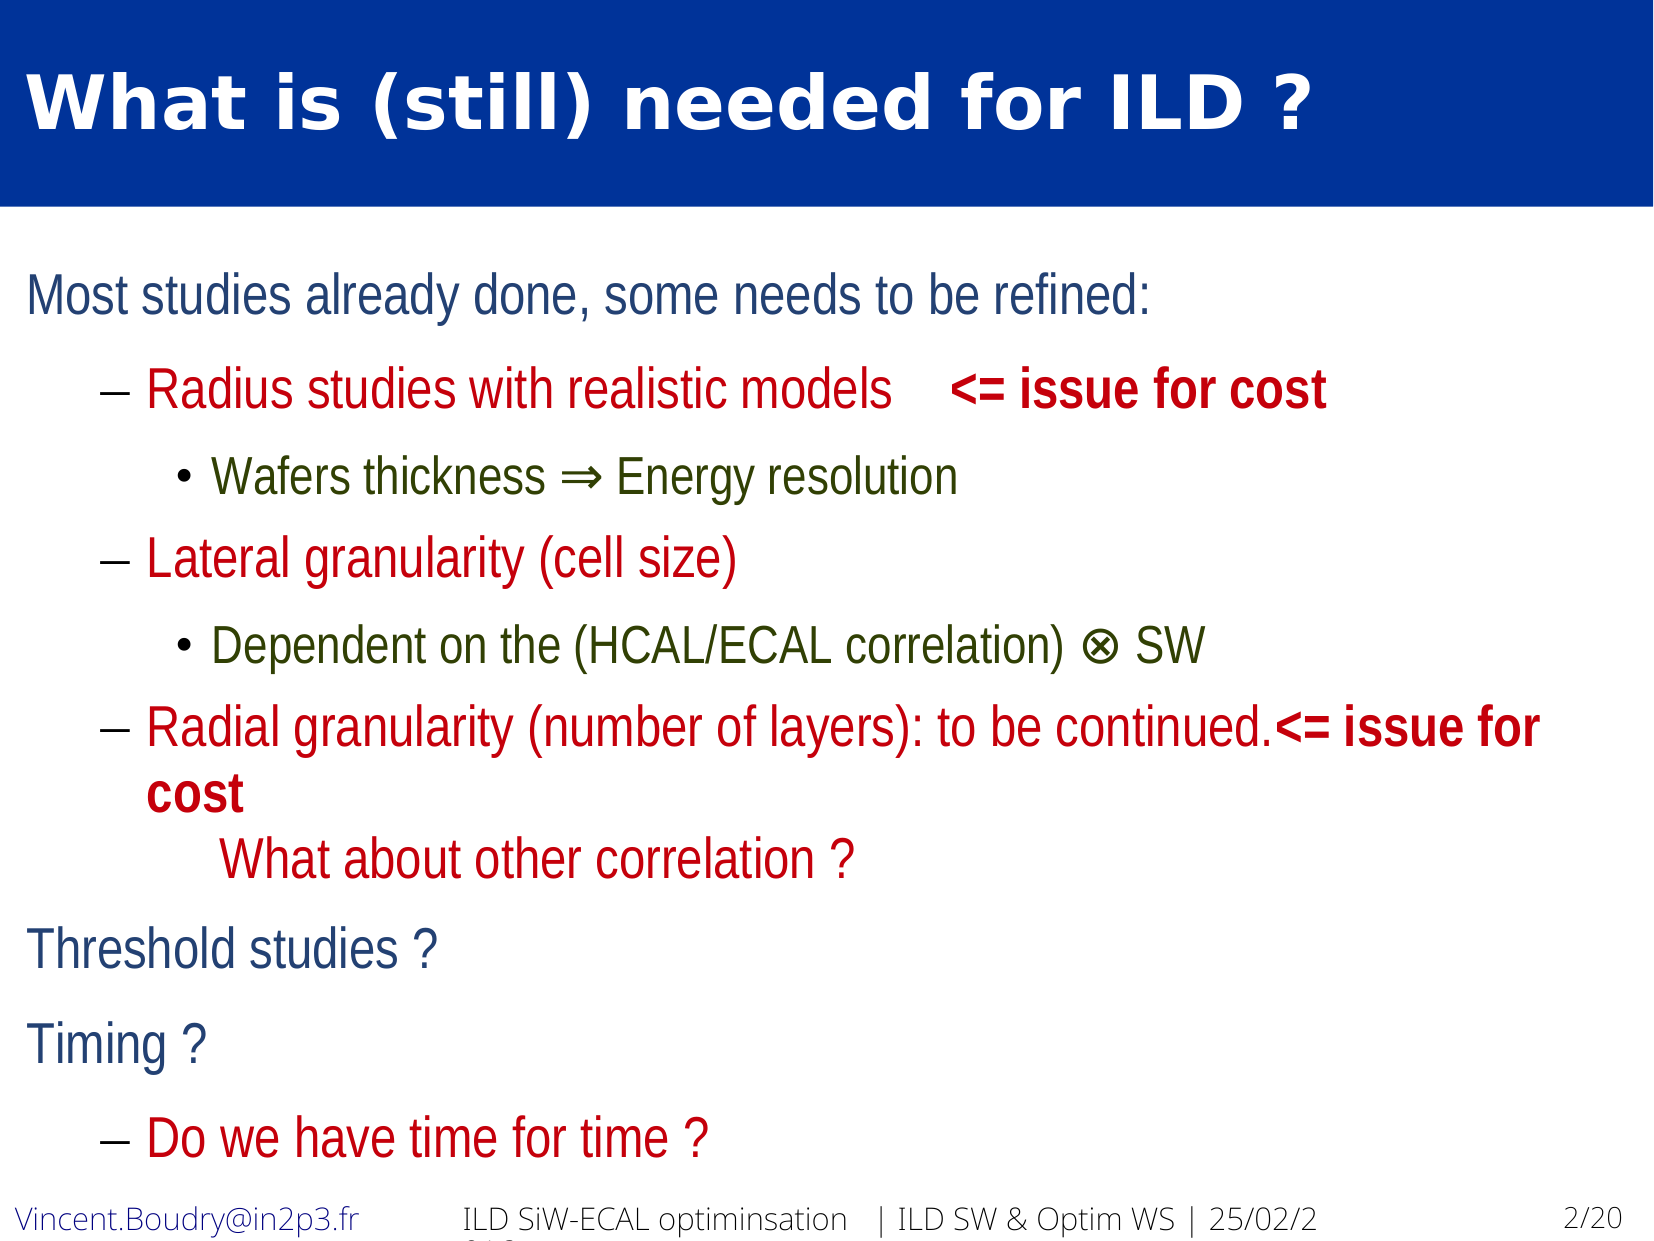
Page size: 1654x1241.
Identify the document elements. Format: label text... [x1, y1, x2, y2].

list Most studies already done, some needs to be refined: Radius studies with realistic models <= issue for cost Wafers thickness ⇒ Energy resolution Lateral granularity (cell size) Dependent on the (HCAL/ECAL correlation) ⊗ SW Radial granularity (number of layers): to be continued.<= issue for cost What about other correlation ? Threshold studies ? Timing ? Do we have time for time ? [26, 260, 1611, 1172]
title What is (still) needed for ILD ? [24, 17, 1635, 191]
